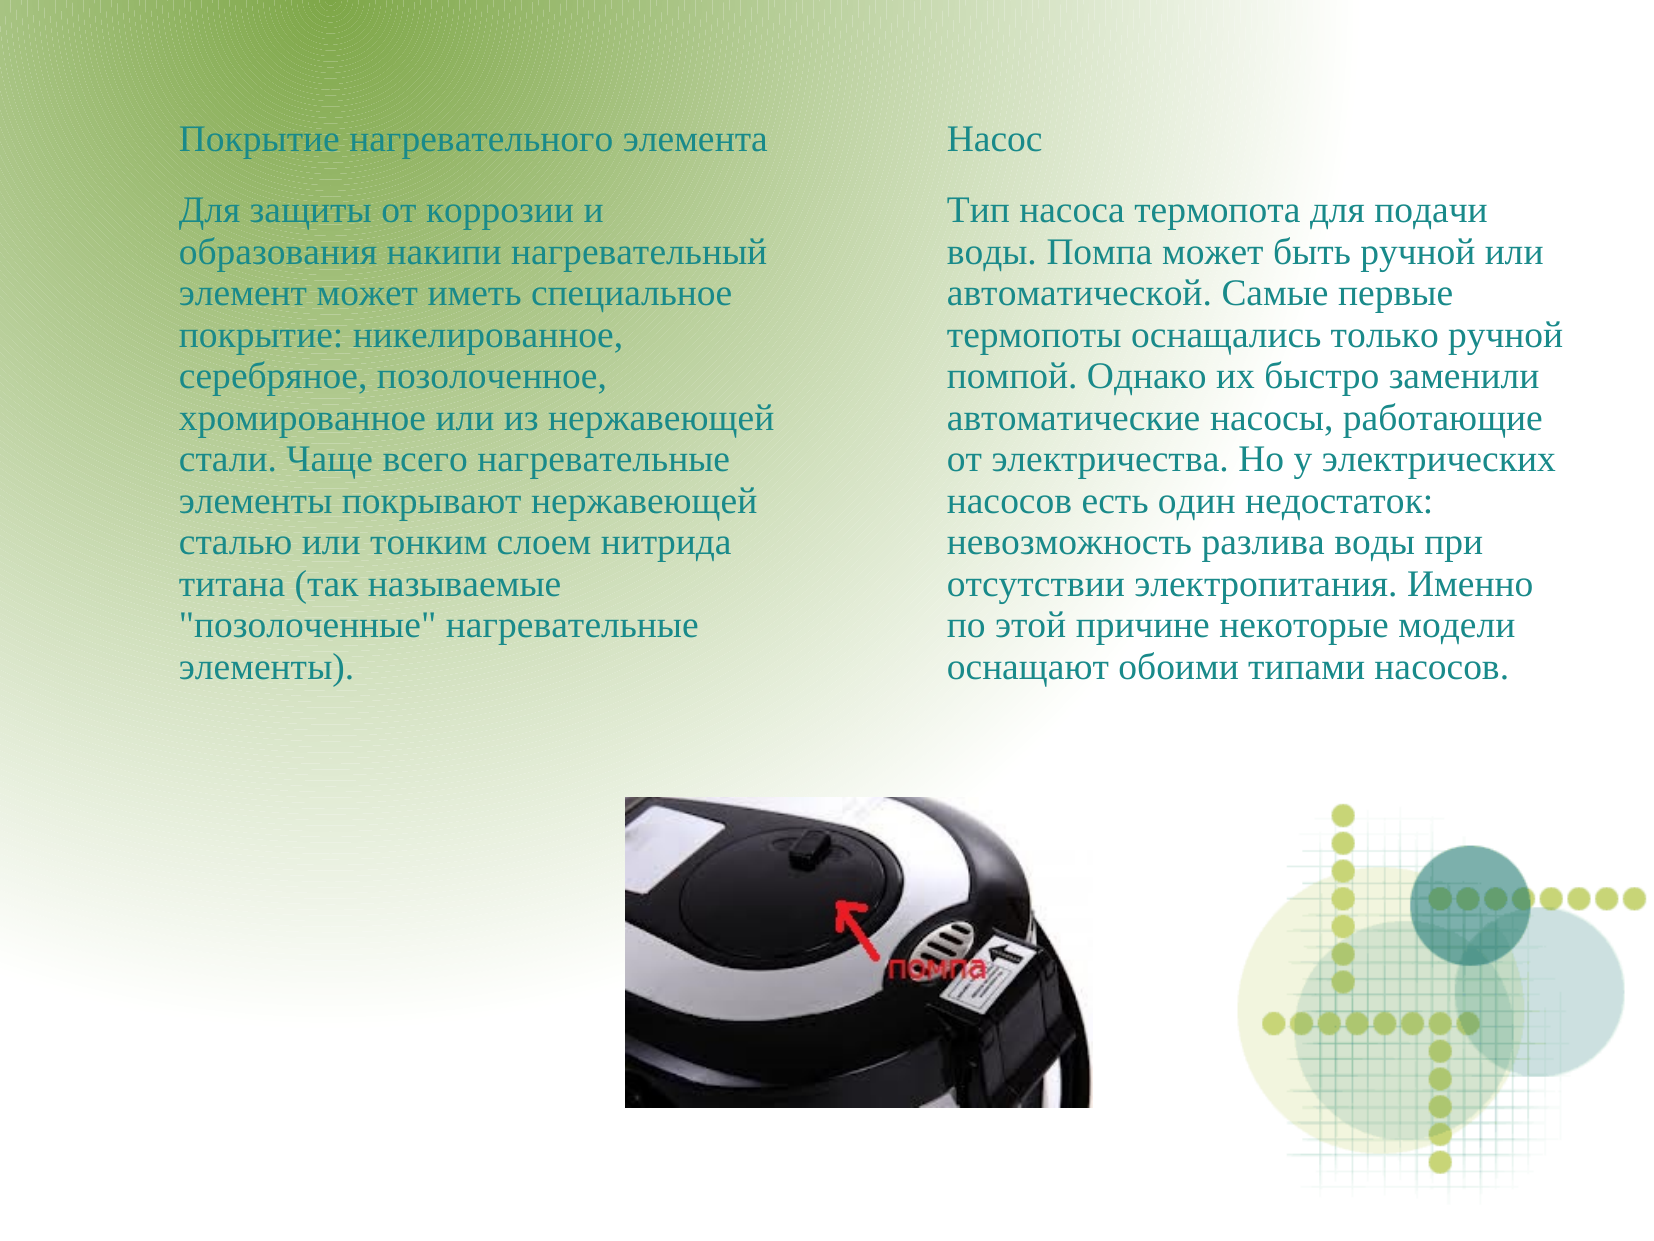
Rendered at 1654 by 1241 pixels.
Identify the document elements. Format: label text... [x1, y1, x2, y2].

picture [1224, 792, 1654, 1211]
picture [625, 797, 1093, 1108]
list Покрытие нагревательного элемента Для защиты от коррозии и образования накипи нагревательный элемент может иметь специальное покрытие: никелированное, серебряное, позолоченное, хромированное или из нержавеющей стали. Чаще всего нагревательные элементы покрывают нержавеющей сталью или тонким слоем нитрида титана (так называемые "позолоченные" нагревательные элементы). [108, 118, 798, 701]
list Насос Тип насоса термопота для подачи воды. Помпа может быть ручной или автоматической. Самые первые термопоты оснащались только ручной помпой. Однако их быстро заменили автоматические насосы, работающие от электричества. Но у электрических насосов есть один недостаток: невозможность разлива воды при отсутствии электропитания. Именно по этой причине некоторые модели оснащают обоими типами насосов. [875, 118, 1565, 701]
